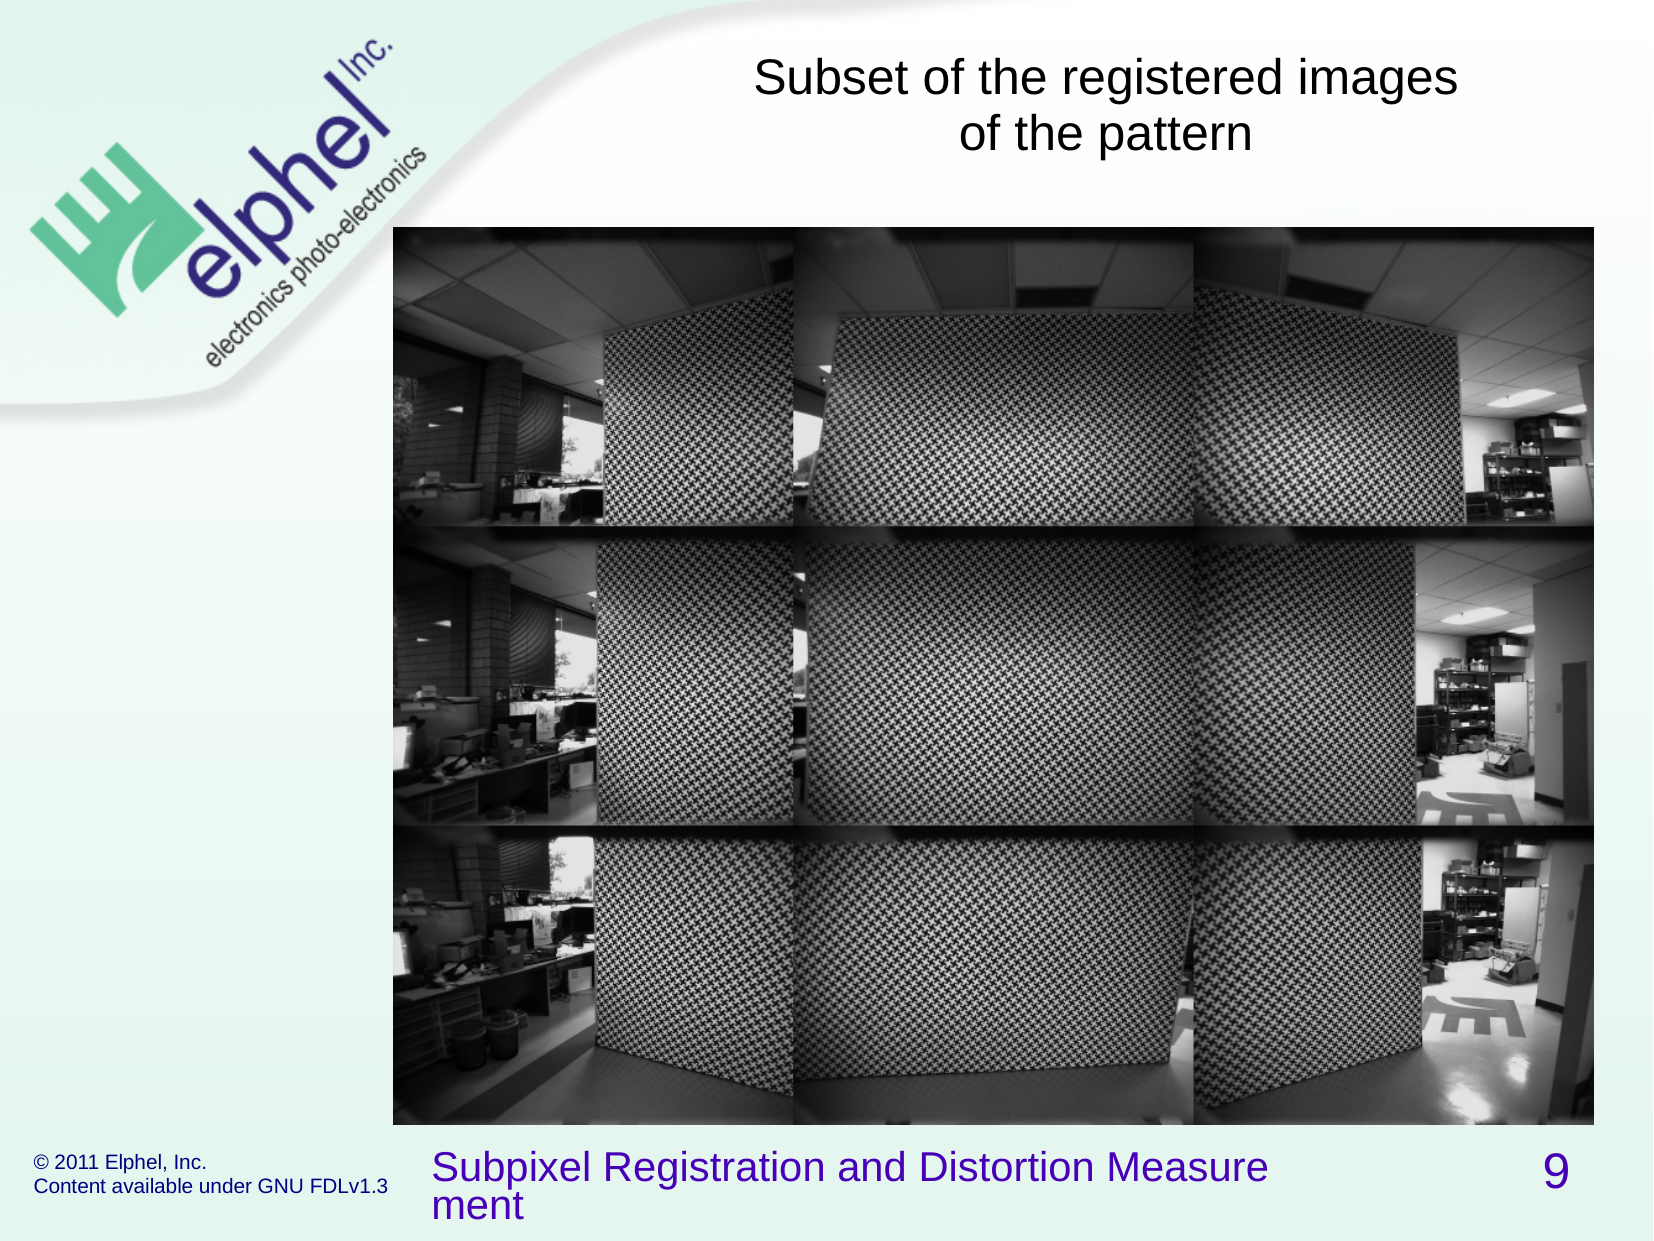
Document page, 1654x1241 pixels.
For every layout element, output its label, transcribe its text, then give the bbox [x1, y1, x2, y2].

picture [0, 0, 1654, 1241]
title Subset of the registered images of the pattern [731, 18, 1482, 192]
